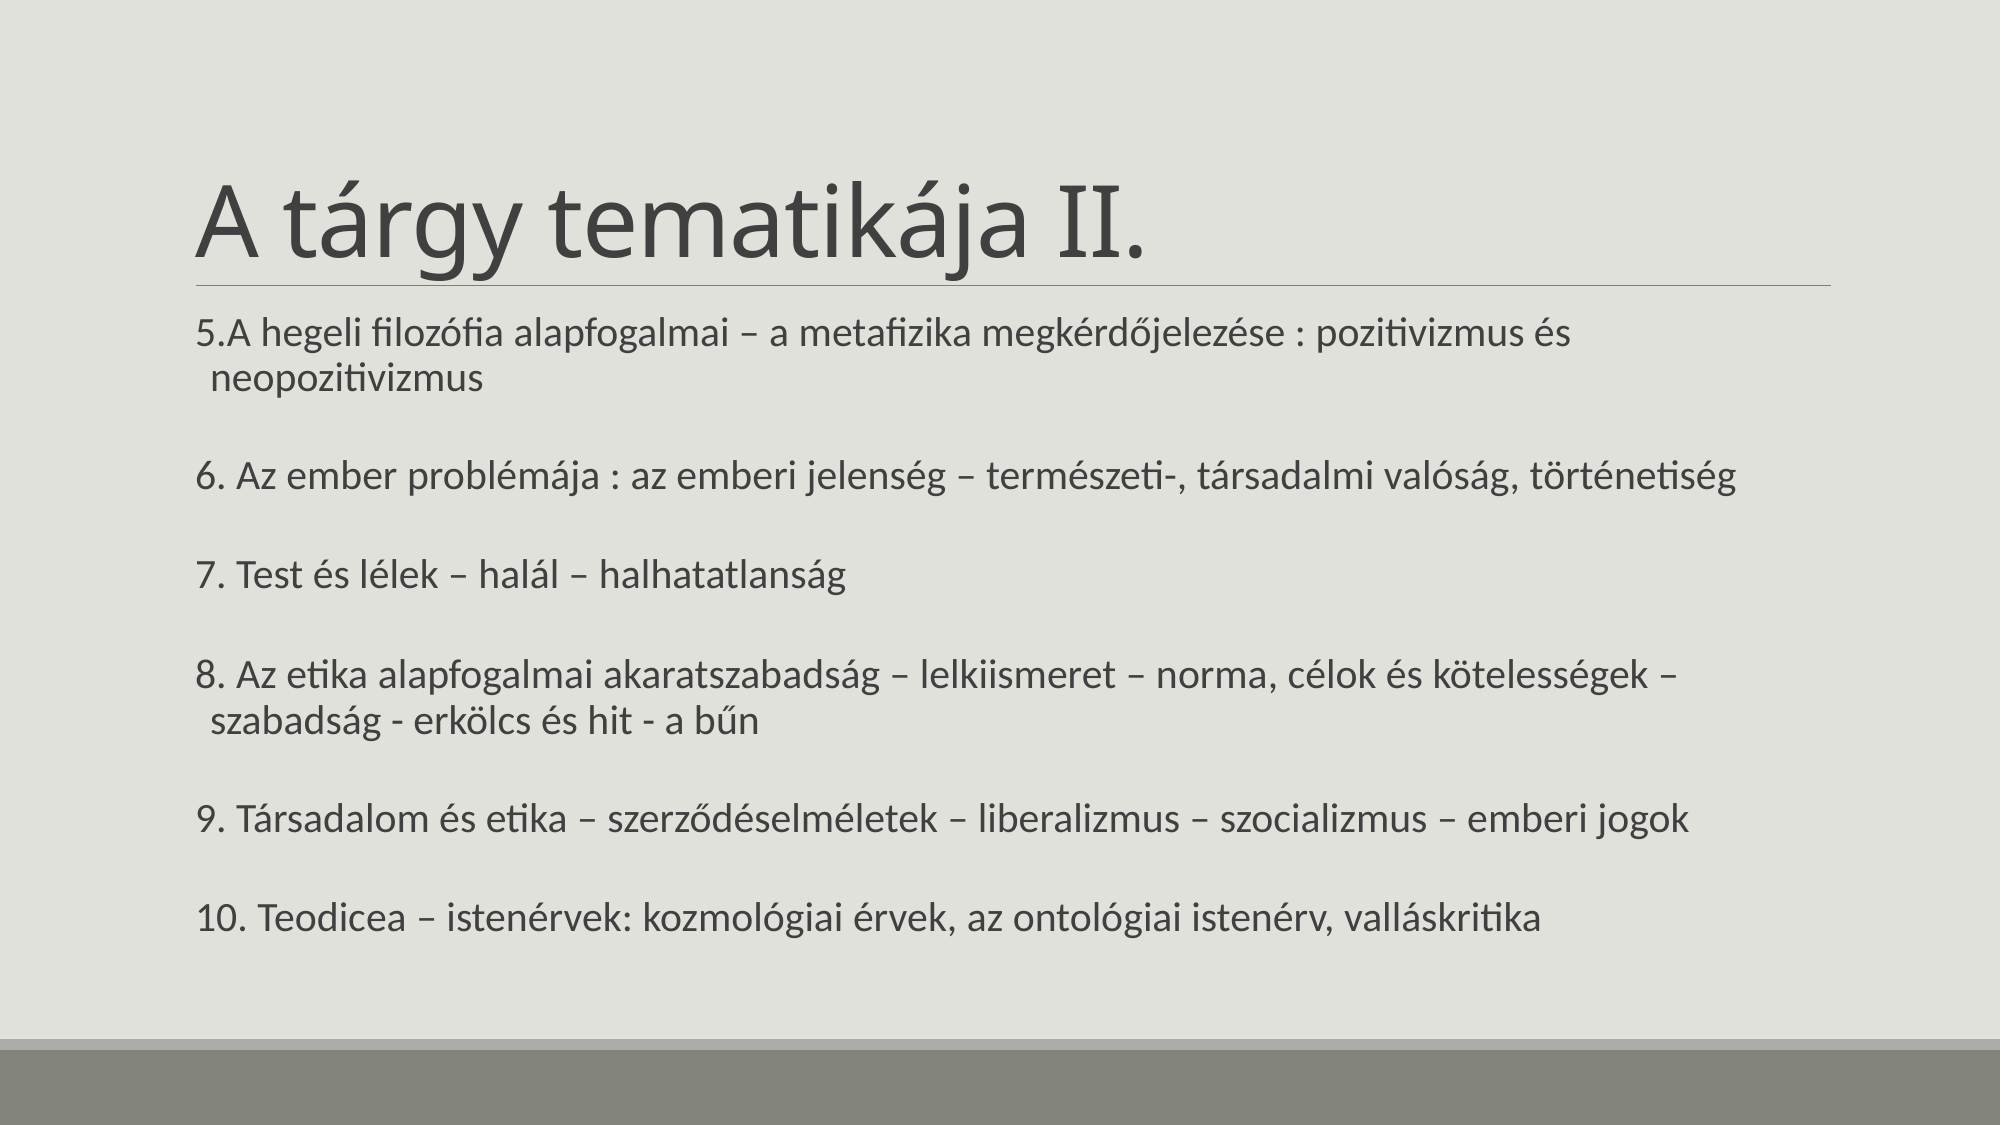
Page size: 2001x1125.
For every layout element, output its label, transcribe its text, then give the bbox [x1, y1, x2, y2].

title A tárgy tematikája II. [180, 47, 1831, 286]
list 5.A hegeli filozófia alapfogalmai – a metafizika megkérdőjelezése : pozitivizmus és neopozitivizmus 6. Az ember problémája : az emberi jelenség – természeti-, társadalmi valóság, történetiség 7. Test és lélek – halál – halhatatlanság 8. Az etika alapfogalmai akaratszabadság – lelkiismeret – norma, célok és kötelességek – szabadság - erkölcs és hit - a bűn 9. Társadalom és etika – szerződéselméletek – liberalizmus – szocializmus – emberi jogok 10. Teodicea – istenérvek: kozmológiai érvek, az ontológiai istenérv, valláskritika [180, 302, 1831, 963]
